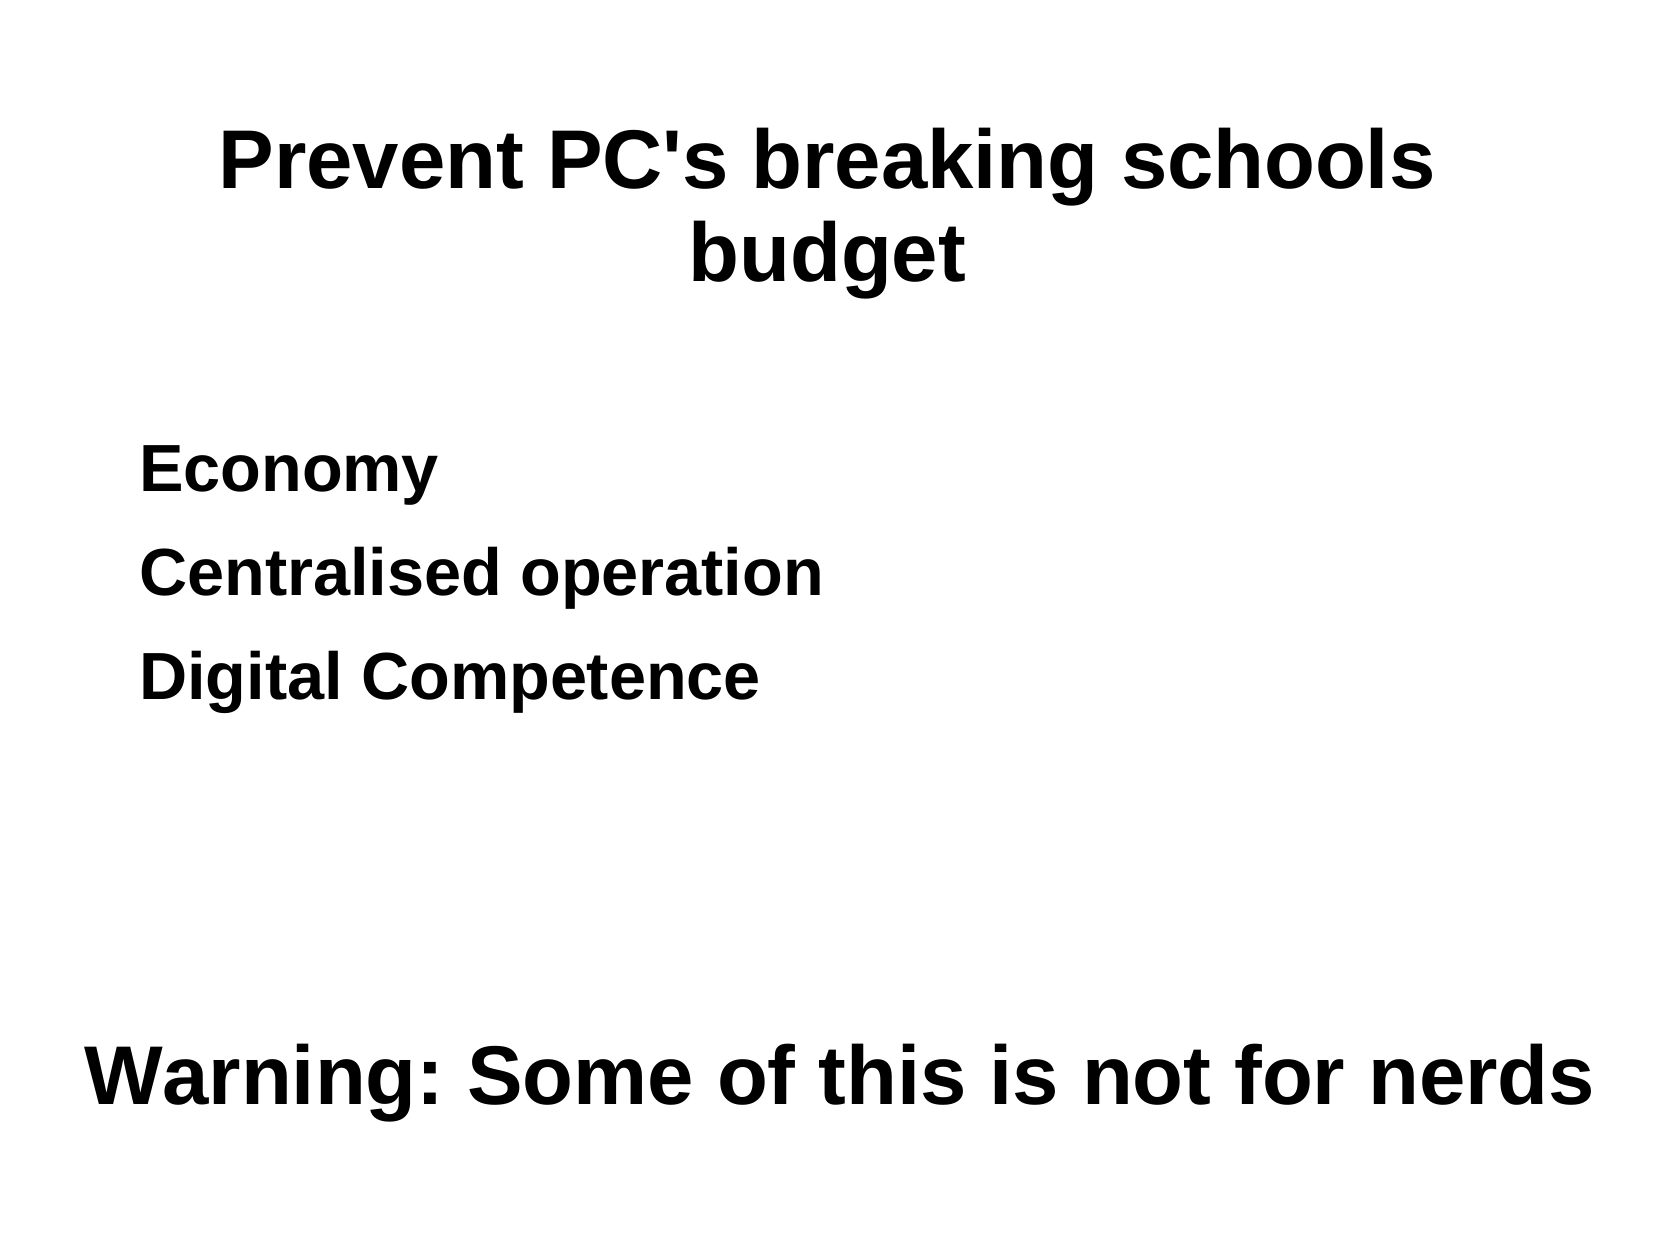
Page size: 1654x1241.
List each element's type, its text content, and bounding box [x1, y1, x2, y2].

title Prevent PC's breaking schools budget [121, 76, 1534, 337]
list Economy Centralised operation Digital Competence [121, 430, 1534, 1008]
text_box Warning: Some of this is not for nerds [71, 1028, 1610, 1148]
